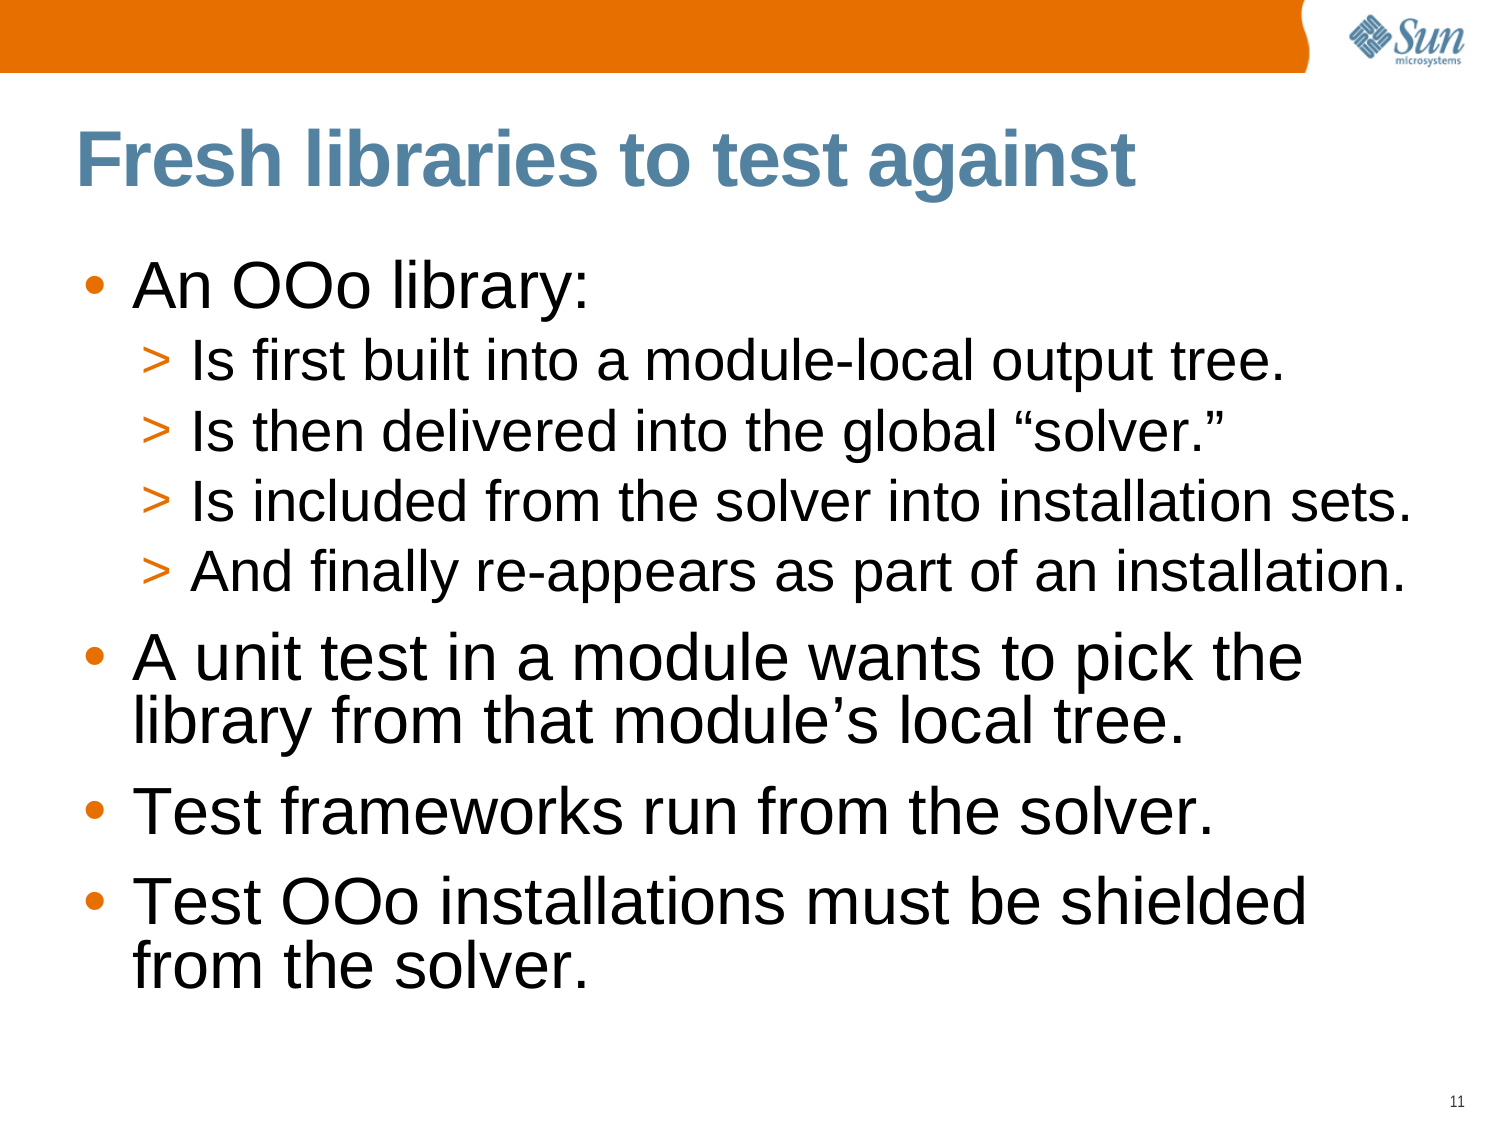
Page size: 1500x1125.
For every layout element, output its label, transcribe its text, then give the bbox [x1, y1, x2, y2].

title Fresh libraries to test against [75, 123, 1437, 227]
picture [0, 0, 1500, 73]
list An OOo library: Is first built into a module-local output tree. Is then delivered into the global “solver.” Is included from the solver into installation sets. And finally re-appears as part of an installation. A unit test in a module wants to pick the library from that module’s local tree. Test frameworks run from the solver. Test OOo installations must be shielded from the solver. [64, 258, 1455, 1062]
